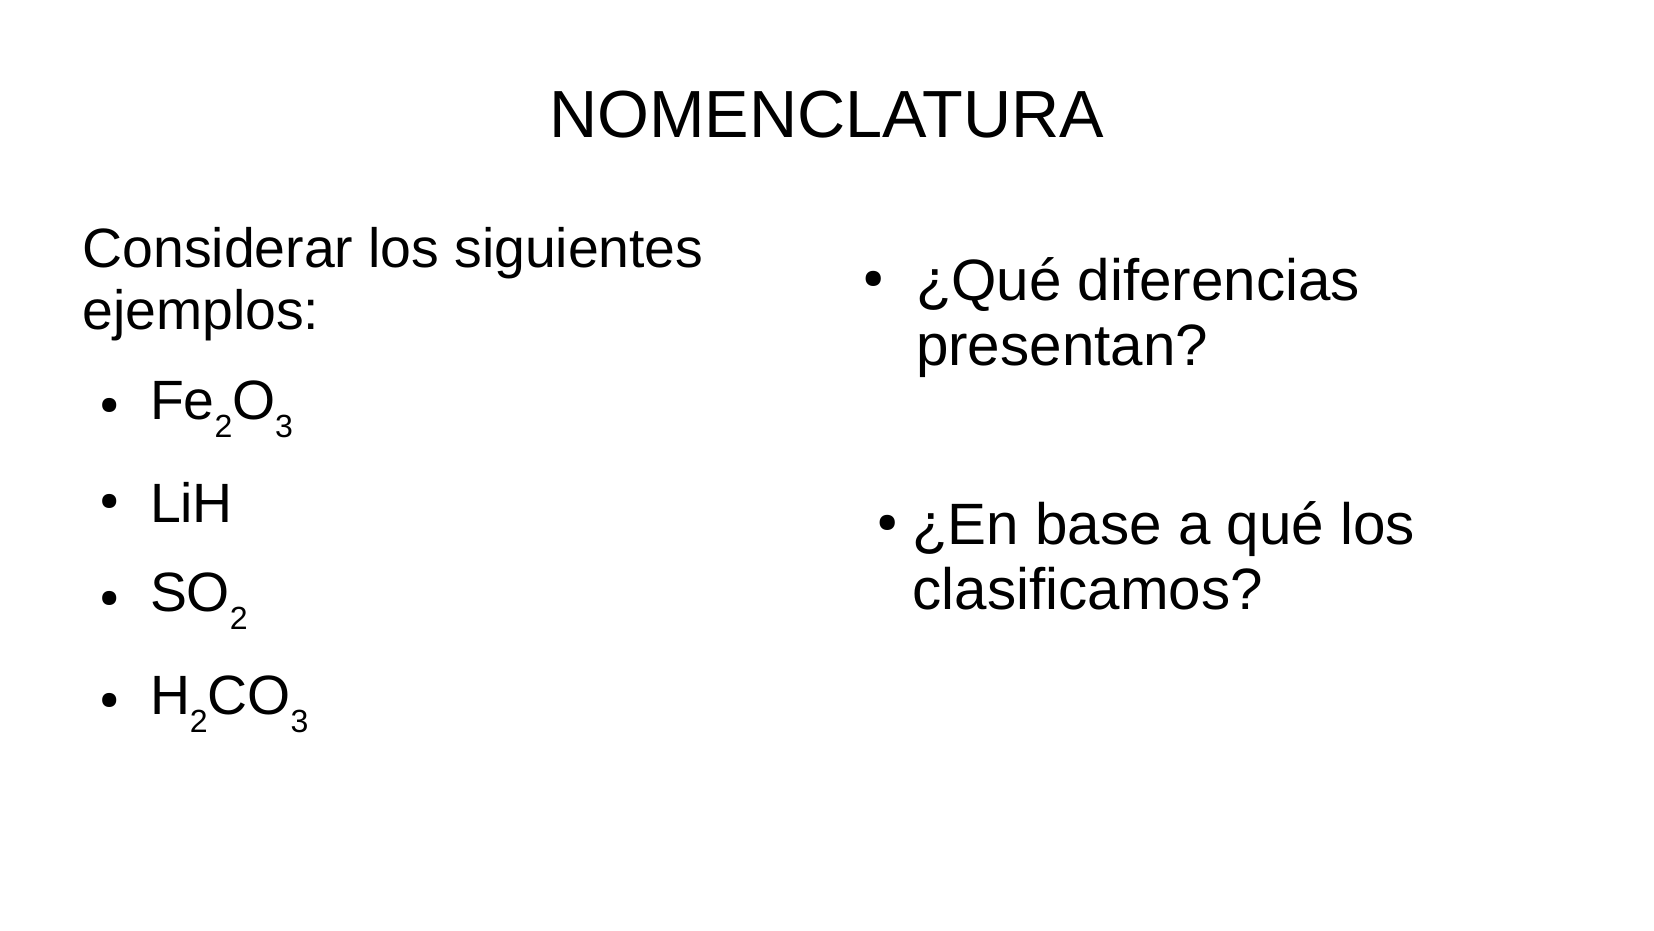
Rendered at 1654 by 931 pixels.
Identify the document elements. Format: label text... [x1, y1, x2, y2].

text_box ¿En base a qué los clasificamos? [862, 484, 1548, 630]
list Considerar los siguientes ejemplos: Fe2O3 LiH SO2 H2CO3 [82, 217, 809, 745]
list ¿Qué diferencias presentan? [845, 248, 1572, 409]
title NOMENCLATURA [82, 37, 1571, 193]
